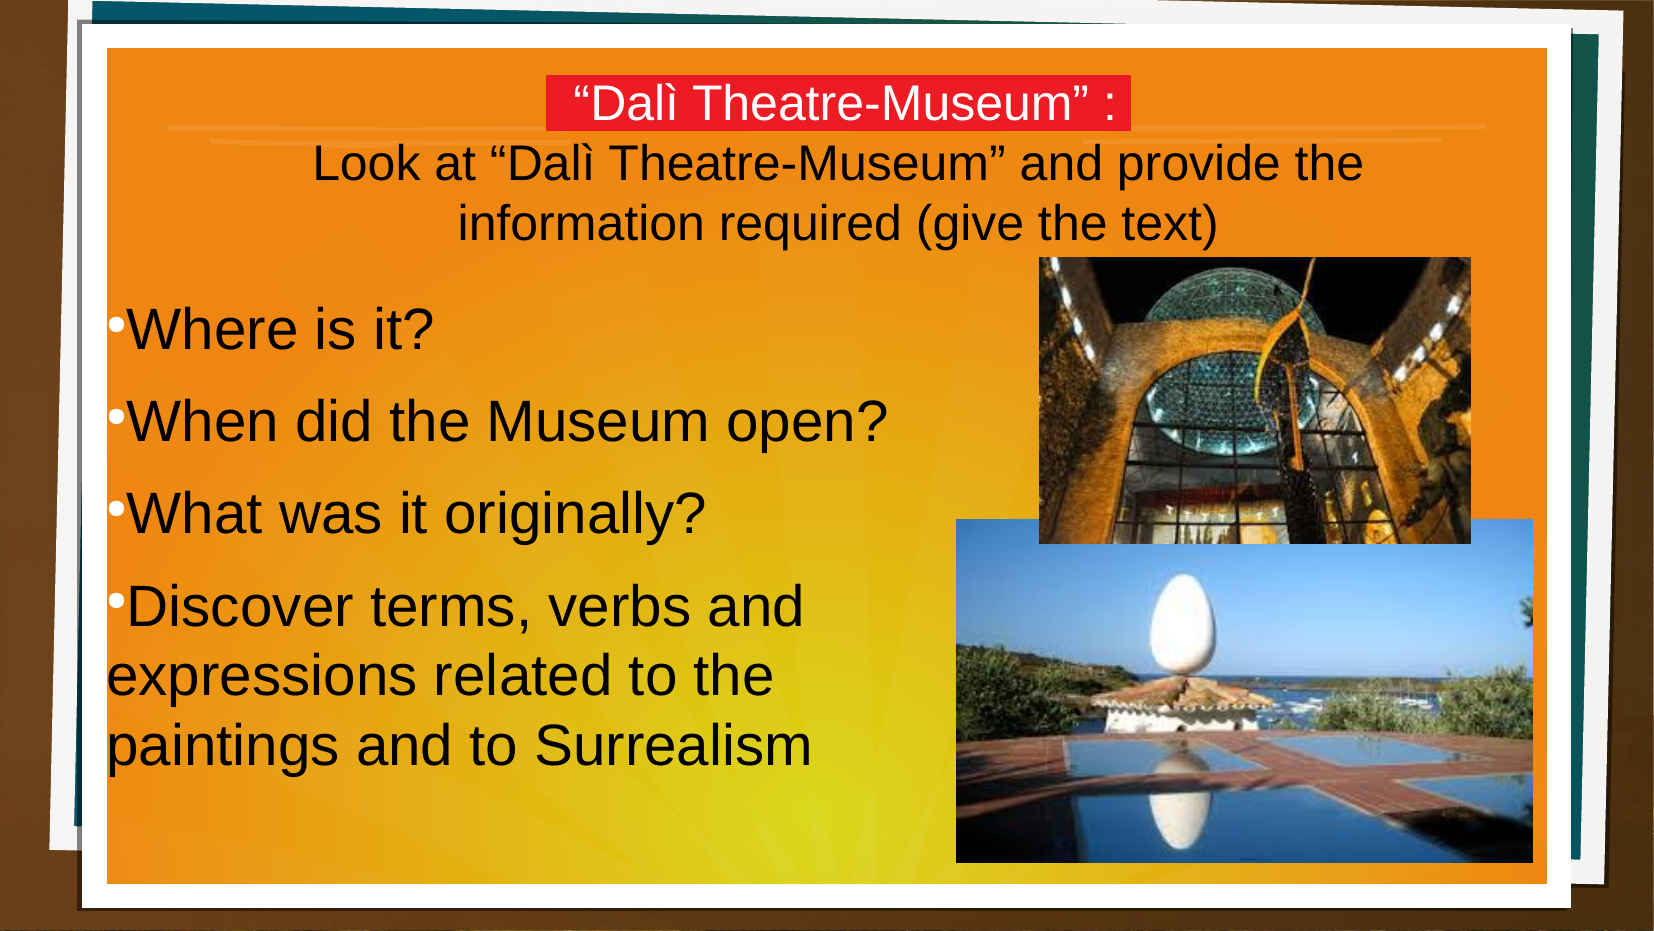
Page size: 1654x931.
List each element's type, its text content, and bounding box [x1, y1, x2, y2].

picture [956, 257, 1533, 863]
list Where is it? When did the Museum open? What was it originally? Discover terms, verbs and expressions related to the paintings and to Surrealism [106, 224, 969, 839]
title “Dalì Theatre-Museum” : Look at “Dalì Theatre-Museum” and provide the information required (give the text) [188, 0, 1489, 240]
